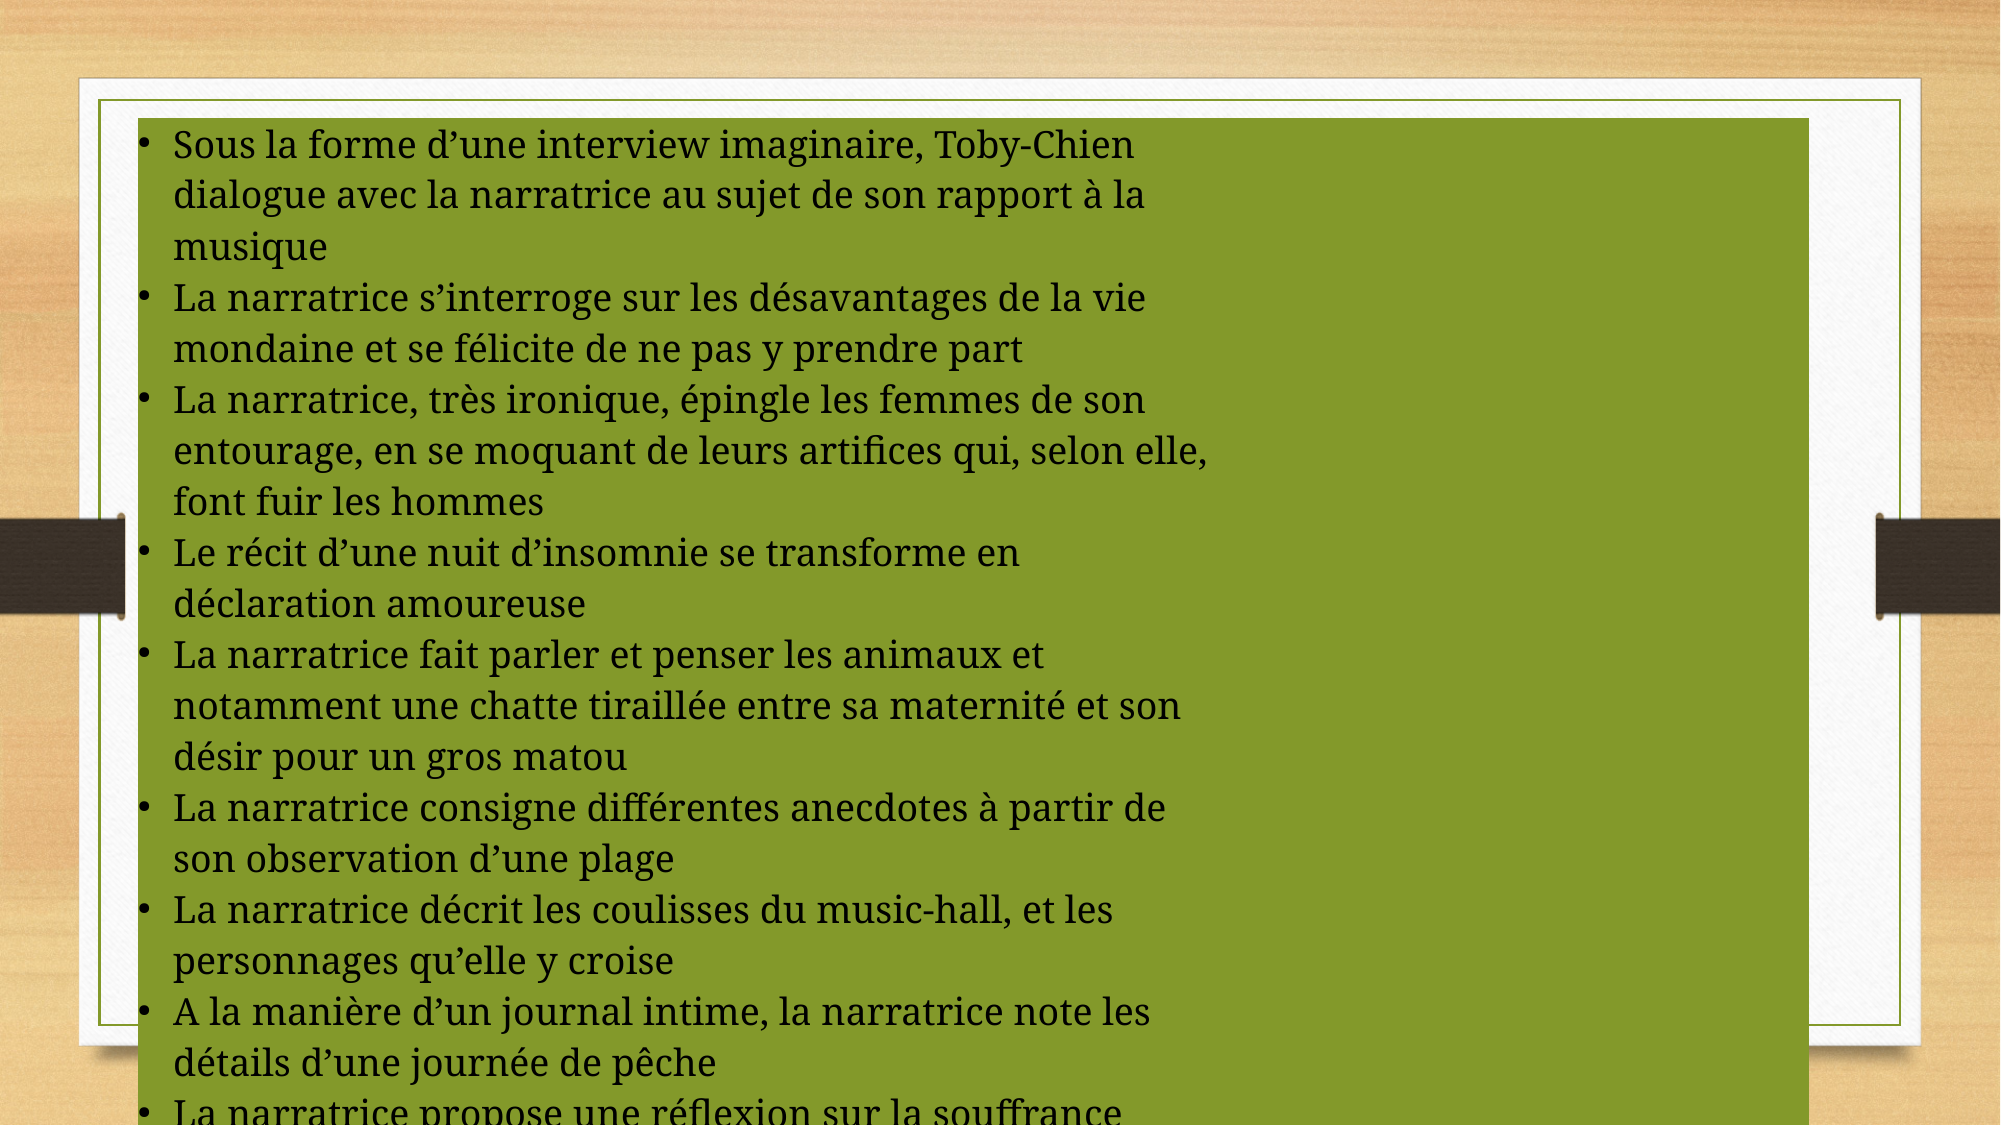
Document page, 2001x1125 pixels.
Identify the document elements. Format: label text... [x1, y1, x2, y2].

table_cell La narratrice propose une réflexion sur la souffrance amoureuse à partir de l’anecdote de la rupture de Valentine et son amant [138, 1088, 1231, 1125]
table_cell La narratrice fait parler et penser les animaux et notamment une chatte tiraillée entre sa maternité et son désir pour un gros matou [138, 629, 1231, 782]
table_cell [1231, 1088, 1809, 1125]
table_cell [1231, 373, 1809, 526]
table_cell [1231, 526, 1809, 629]
table_cell [1231, 271, 1809, 373]
table_cell [1231, 986, 1809, 1088]
table_header Sous la forme d’une interview imaginaire, Toby-Chien dialogue avec la narratrice au sujet de son rapport à la musique [138, 118, 1231, 271]
table_header [1231, 118, 1809, 271]
table_cell La narratrice consigne différentes anecdotes à partir de son observation d’une plage [138, 782, 1231, 884]
table_cell [1231, 884, 1809, 986]
table_cell [1231, 782, 1809, 884]
table_cell La narratrice s’interroge sur les désavantages de la vie mondaine et se félicite de ne pas y prendre part [138, 271, 1231, 373]
table_cell A la manière d’un journal intime, la narratrice note les détails d’une journée de pêche [138, 986, 1231, 1088]
table_cell La narratrice décrit les coulisses du music-hall, et les personnages qu’elle y croise [138, 884, 1231, 986]
table_cell [1231, 629, 1809, 782]
table_cell La narratrice, très ironique, épingle les femmes de son entourage, en se moquant de leurs artifices qui, selon elle, font fuir les hommes [138, 373, 1231, 526]
table_cell Le récit d’une nuit d’insomnie se transforme en déclaration amoureuse [138, 526, 1231, 629]
